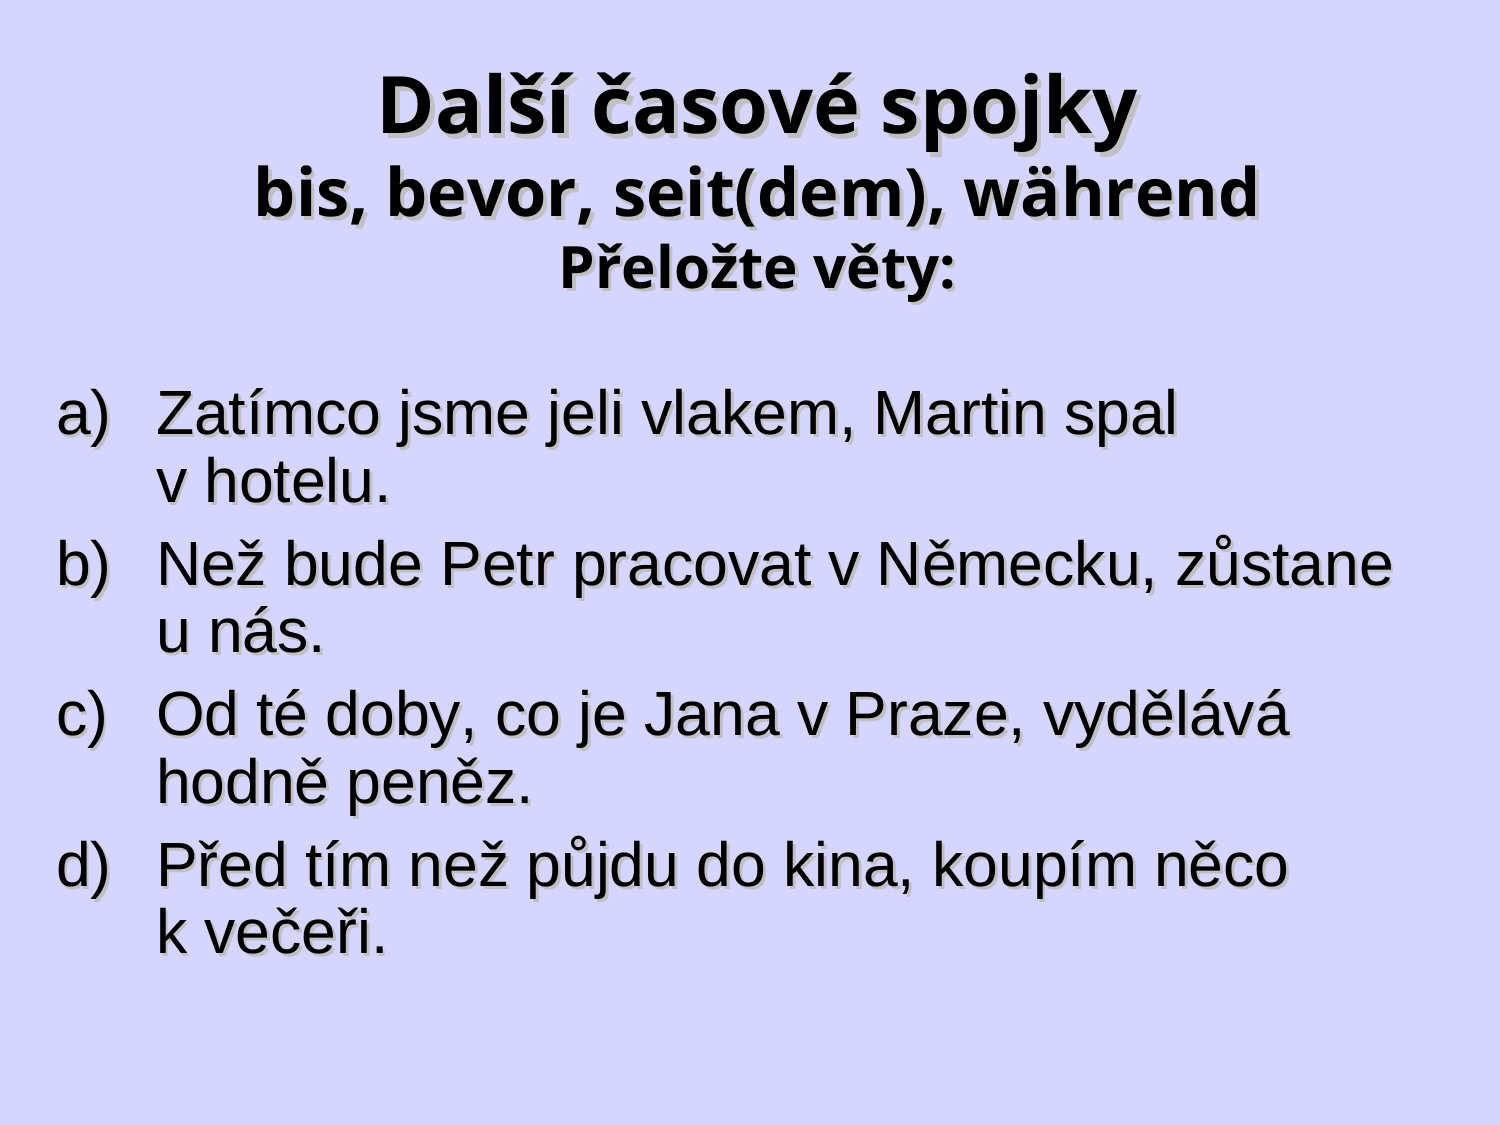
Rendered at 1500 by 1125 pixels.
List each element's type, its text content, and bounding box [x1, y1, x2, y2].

title Další časové spojky bis, bevor, seit(dem), während Přeložte věty: [64, 40, 1451, 315]
list Zatímco jsme jeli vlakem, Martin spal v hotelu. Než bude Petr pracovat v Německu, zůstane u nás. Od té doby, co je Jana v Praze, vydělává hodně peněz. Před tím než půjdu do kina, koupím něco k večeři. [41, 373, 1414, 1061]
